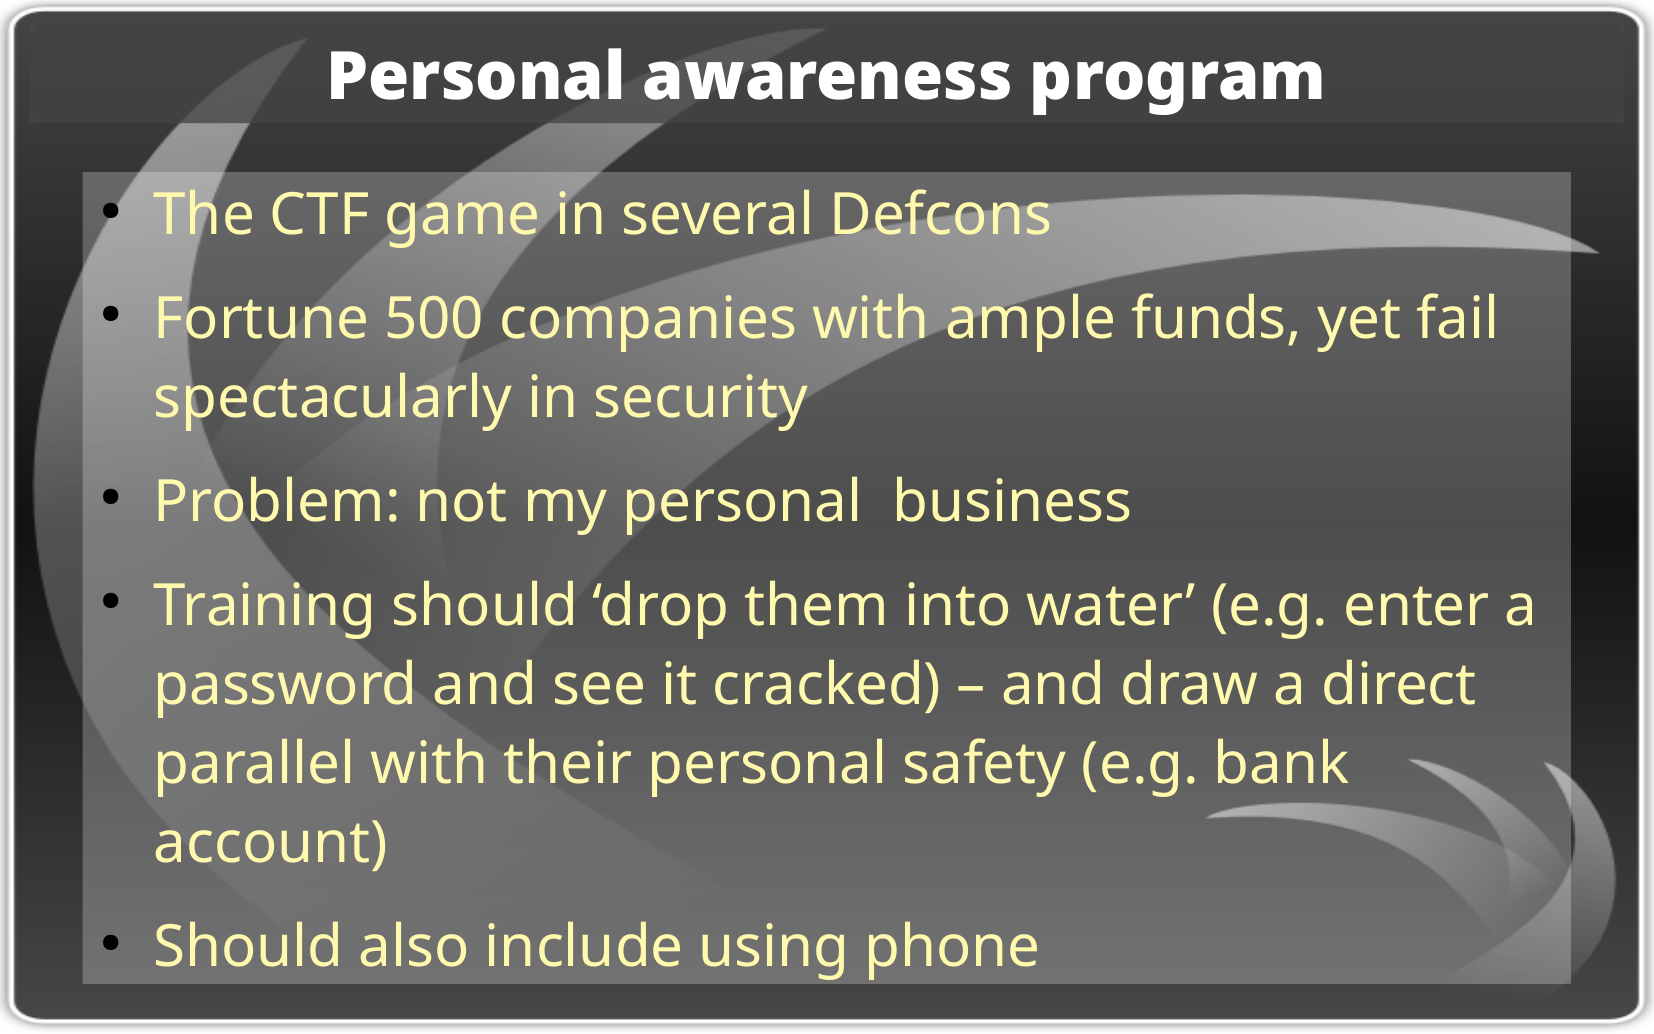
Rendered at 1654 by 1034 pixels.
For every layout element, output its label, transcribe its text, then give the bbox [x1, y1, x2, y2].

list The CTF game in several Defcons Fortune 500 companies with ample funds, yet fail spectacularly in security Problem: not my personal business Training should ‘drop them into water’ (e.g. enter a password and see it cracked) – and draw a direct parallel with their personal safety (e.g. bank account) Should also include using phone [82, 172, 1571, 885]
picture [0, 0, 1654, 1034]
title Personal awareness program [29, 24, 1625, 124]
